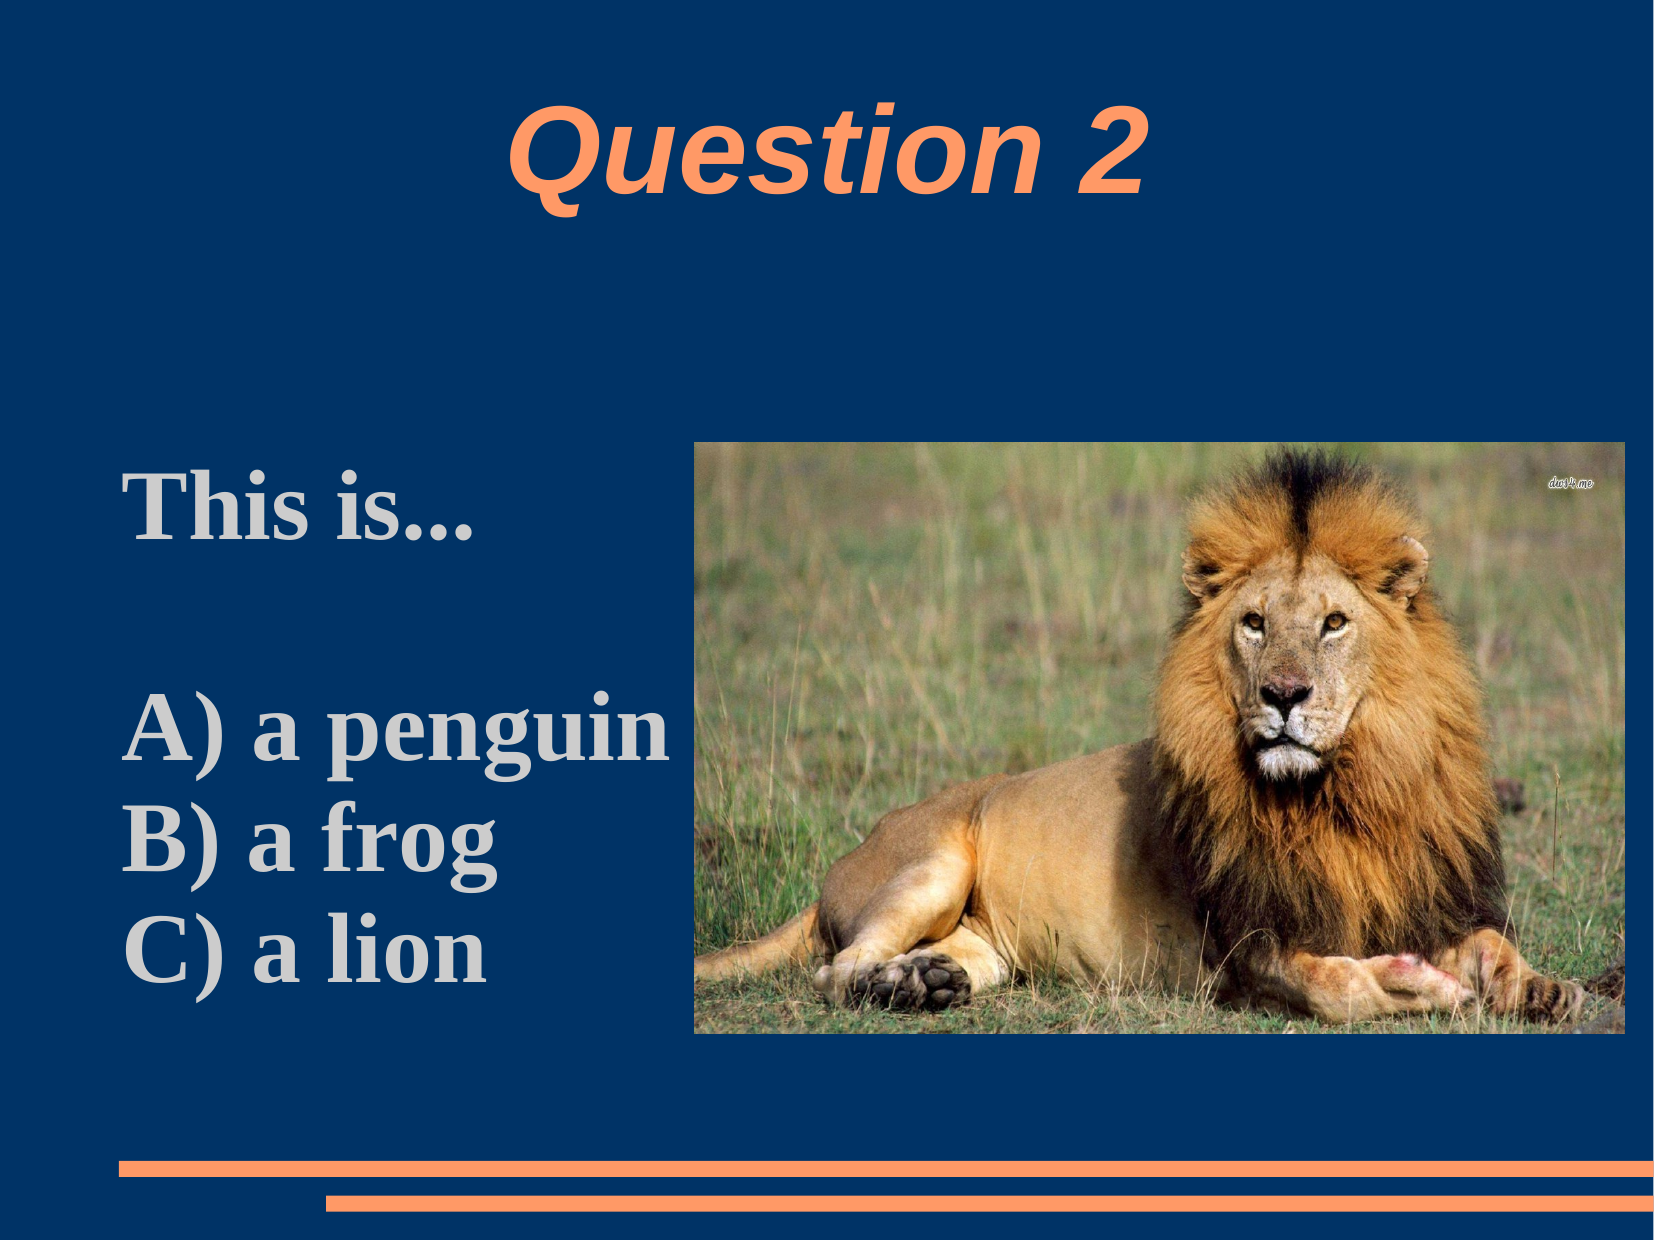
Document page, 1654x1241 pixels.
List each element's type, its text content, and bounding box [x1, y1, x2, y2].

picture [694, 442, 1625, 1034]
title Question 2 [121, 46, 1534, 254]
subtitle This is... A) a penguin B) a frog C) a lion [121, 322, 1561, 1132]
